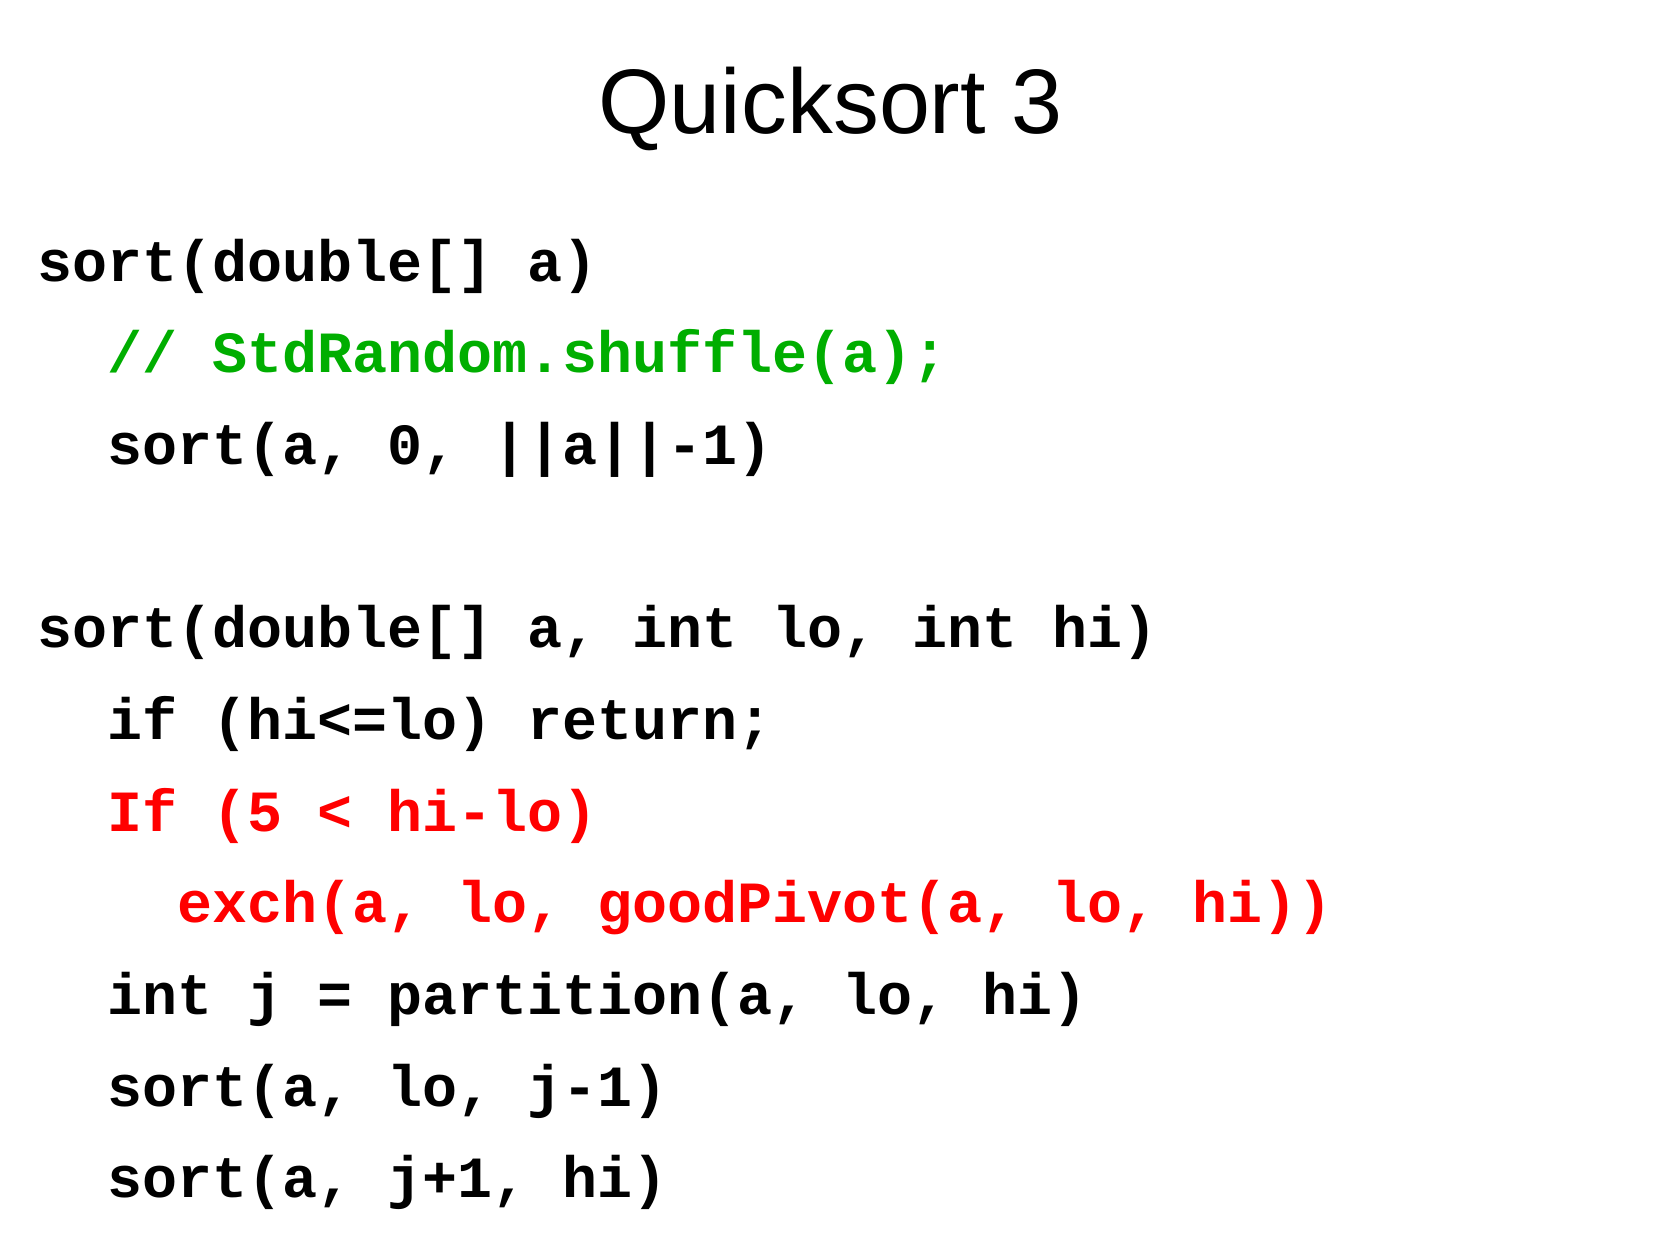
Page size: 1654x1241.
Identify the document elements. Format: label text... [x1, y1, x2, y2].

list sort(double[] a) // StdRandom.shuffle(a); sort(a, 0, ||a||-1) sort(double[] a, int lo, int hi) if (hi<=lo) return; If (5 < hi-lo) exch(a, lo, goodPivot(a, lo, hi)) int j = partition(a, lo, hi) sort(a, lo, j-1) sort(a, j+1, hi) [37, 225, 1651, 1211]
title Quicksort 3 [86, 0, 1575, 204]
